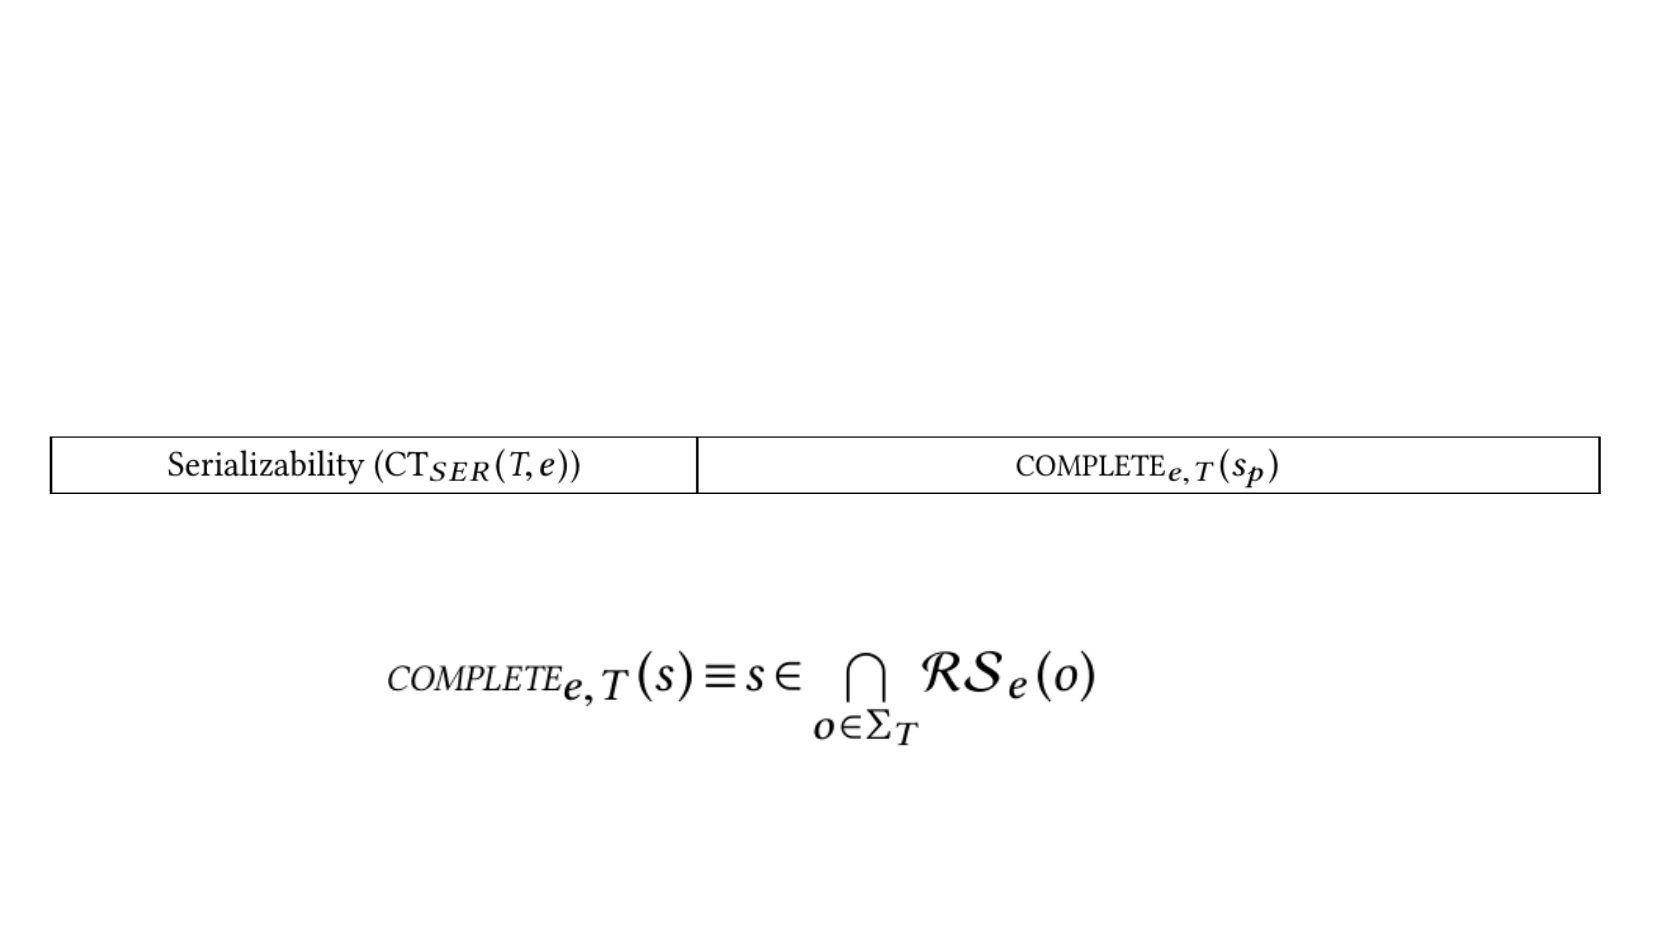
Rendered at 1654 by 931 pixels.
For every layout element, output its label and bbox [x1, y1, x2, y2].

picture [388, 614, 1096, 751]
picture [41, 435, 1620, 494]
